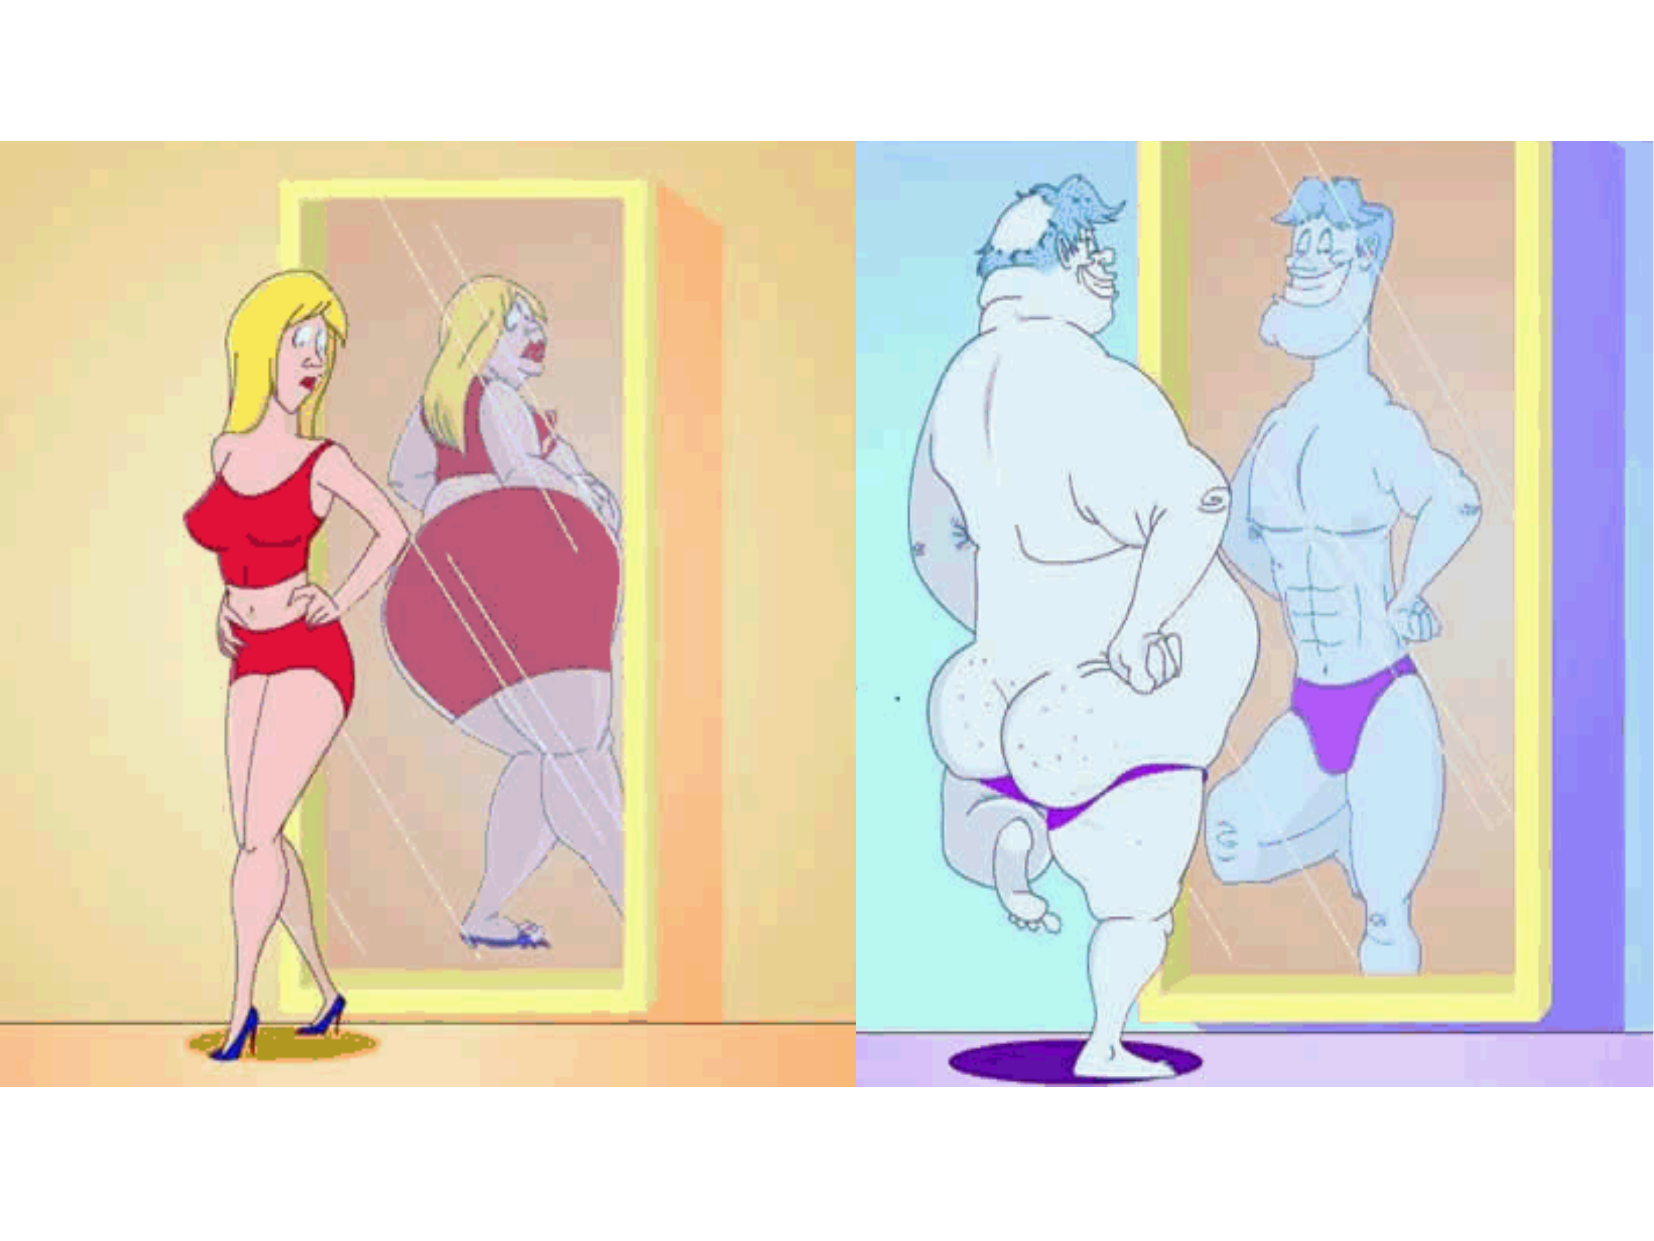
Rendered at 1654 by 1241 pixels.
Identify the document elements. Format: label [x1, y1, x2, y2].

picture [0, 141, 1654, 1087]
